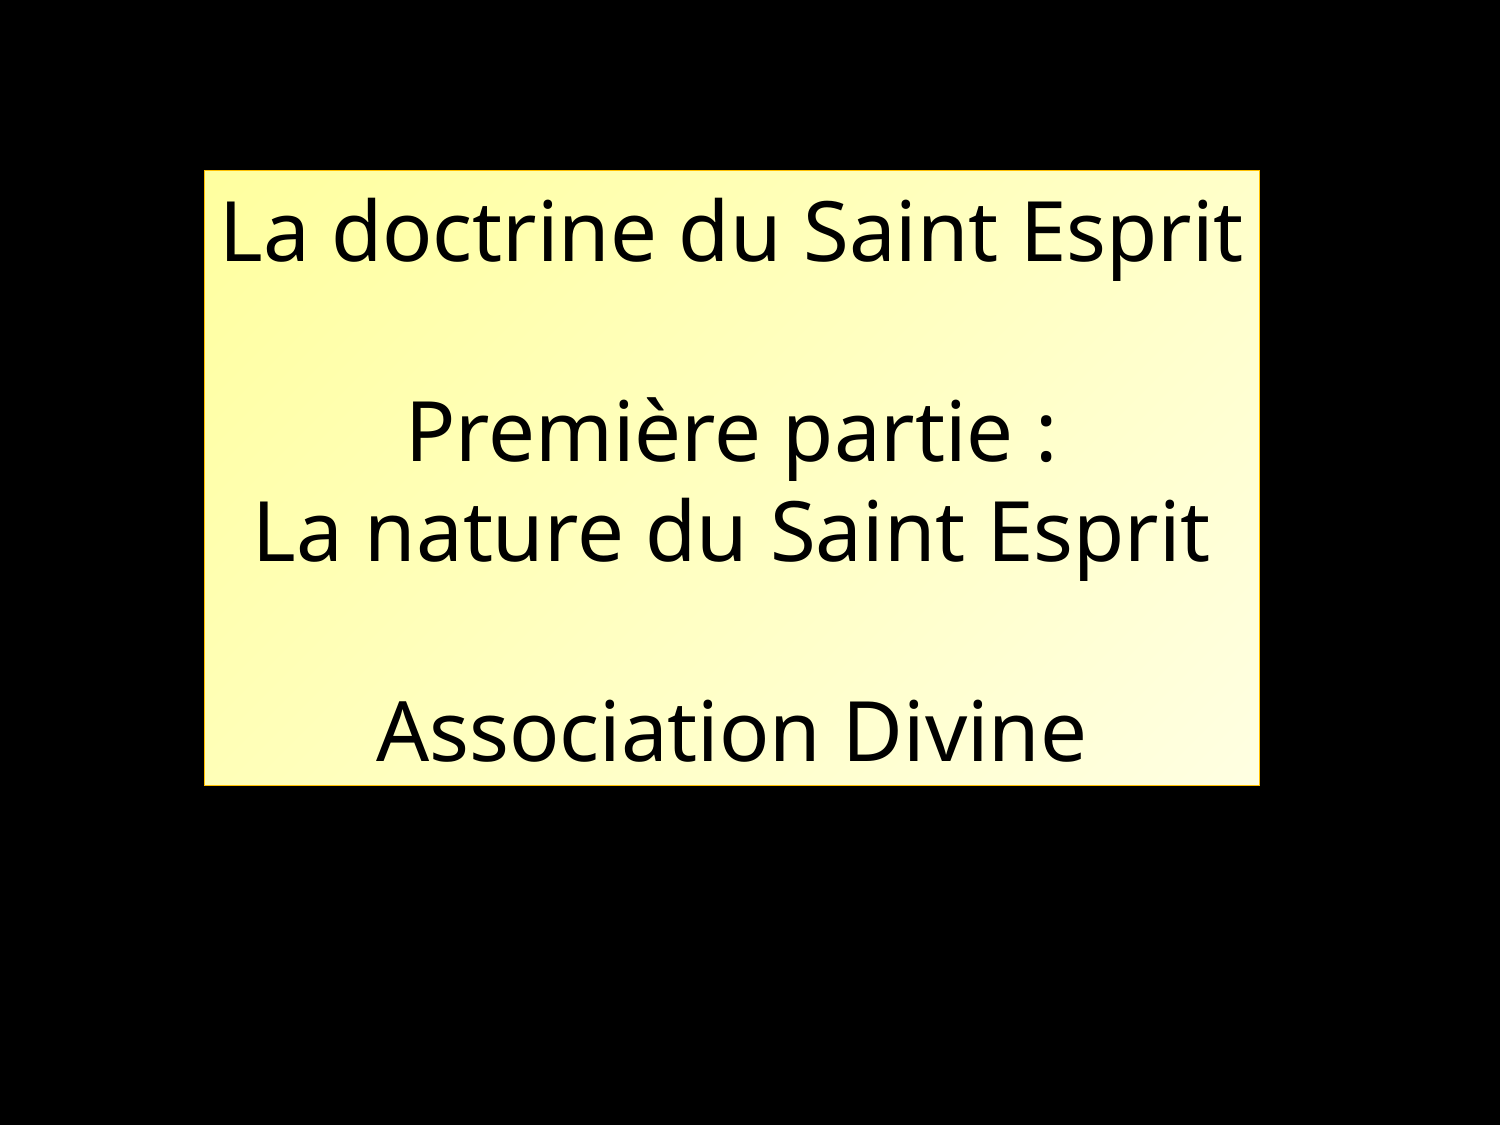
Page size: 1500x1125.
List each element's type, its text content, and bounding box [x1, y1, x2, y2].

text_box La doctrine du Saint Esprit Première partie : La nature du Saint Esprit Association Divine [204, 170, 1260, 786]
